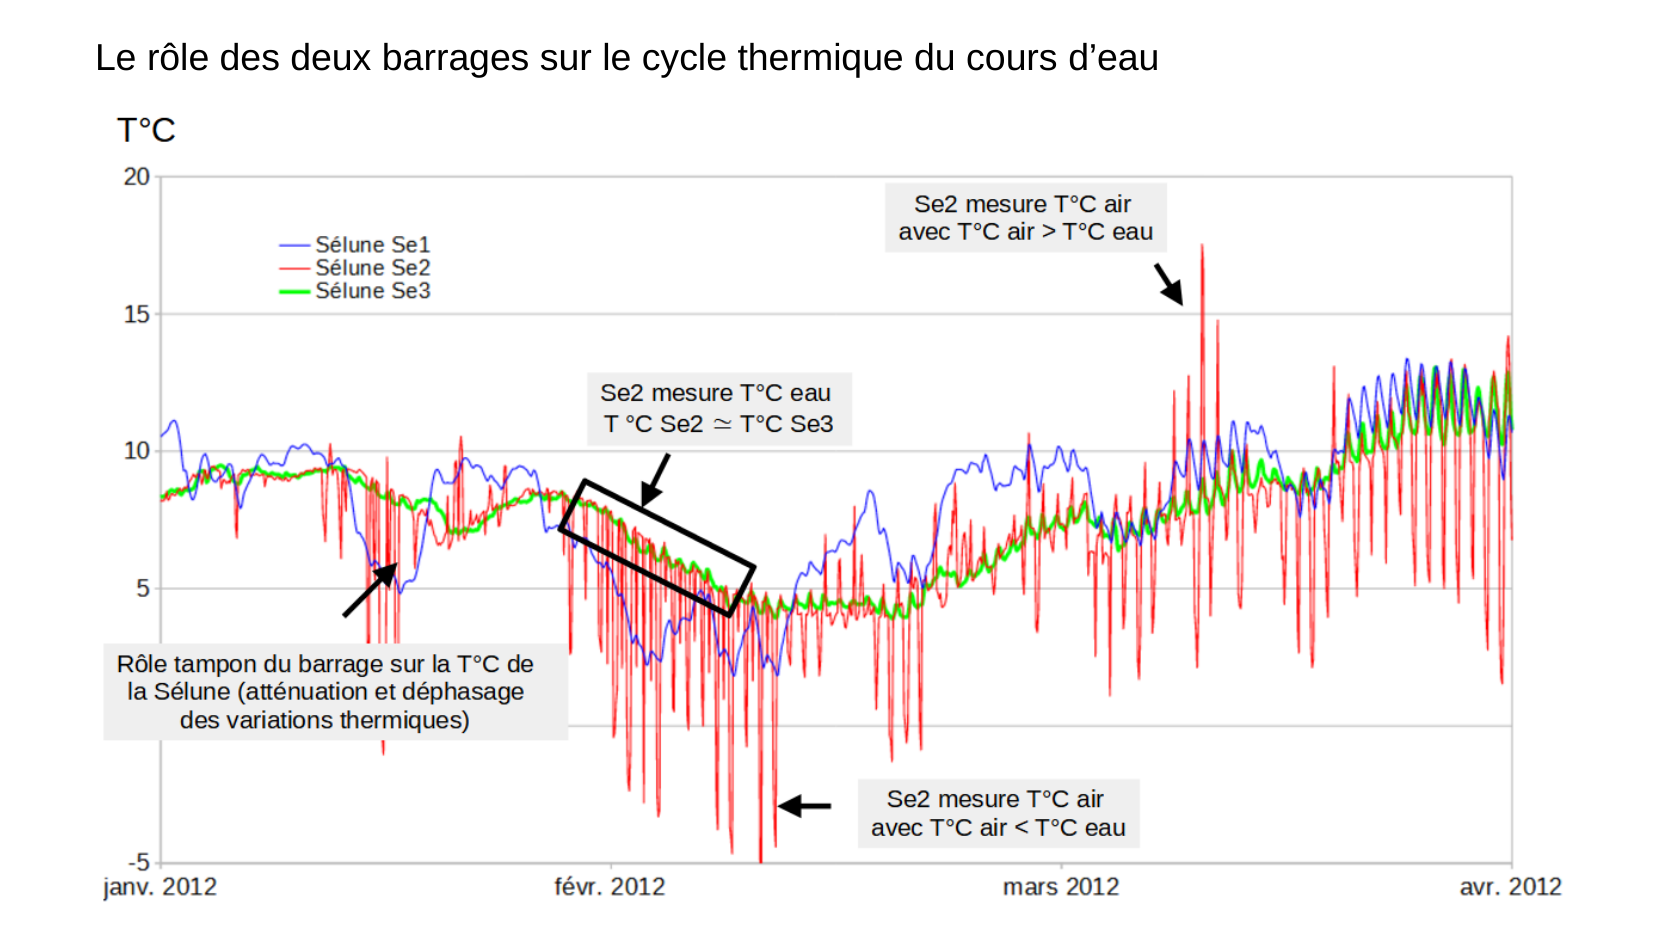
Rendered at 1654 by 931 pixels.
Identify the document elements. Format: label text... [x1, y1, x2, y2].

picture [88, 106, 1566, 916]
text_box Le rôle des deux barrages sur le cycle thermique du cours d’eau [80, 29, 1175, 87]
